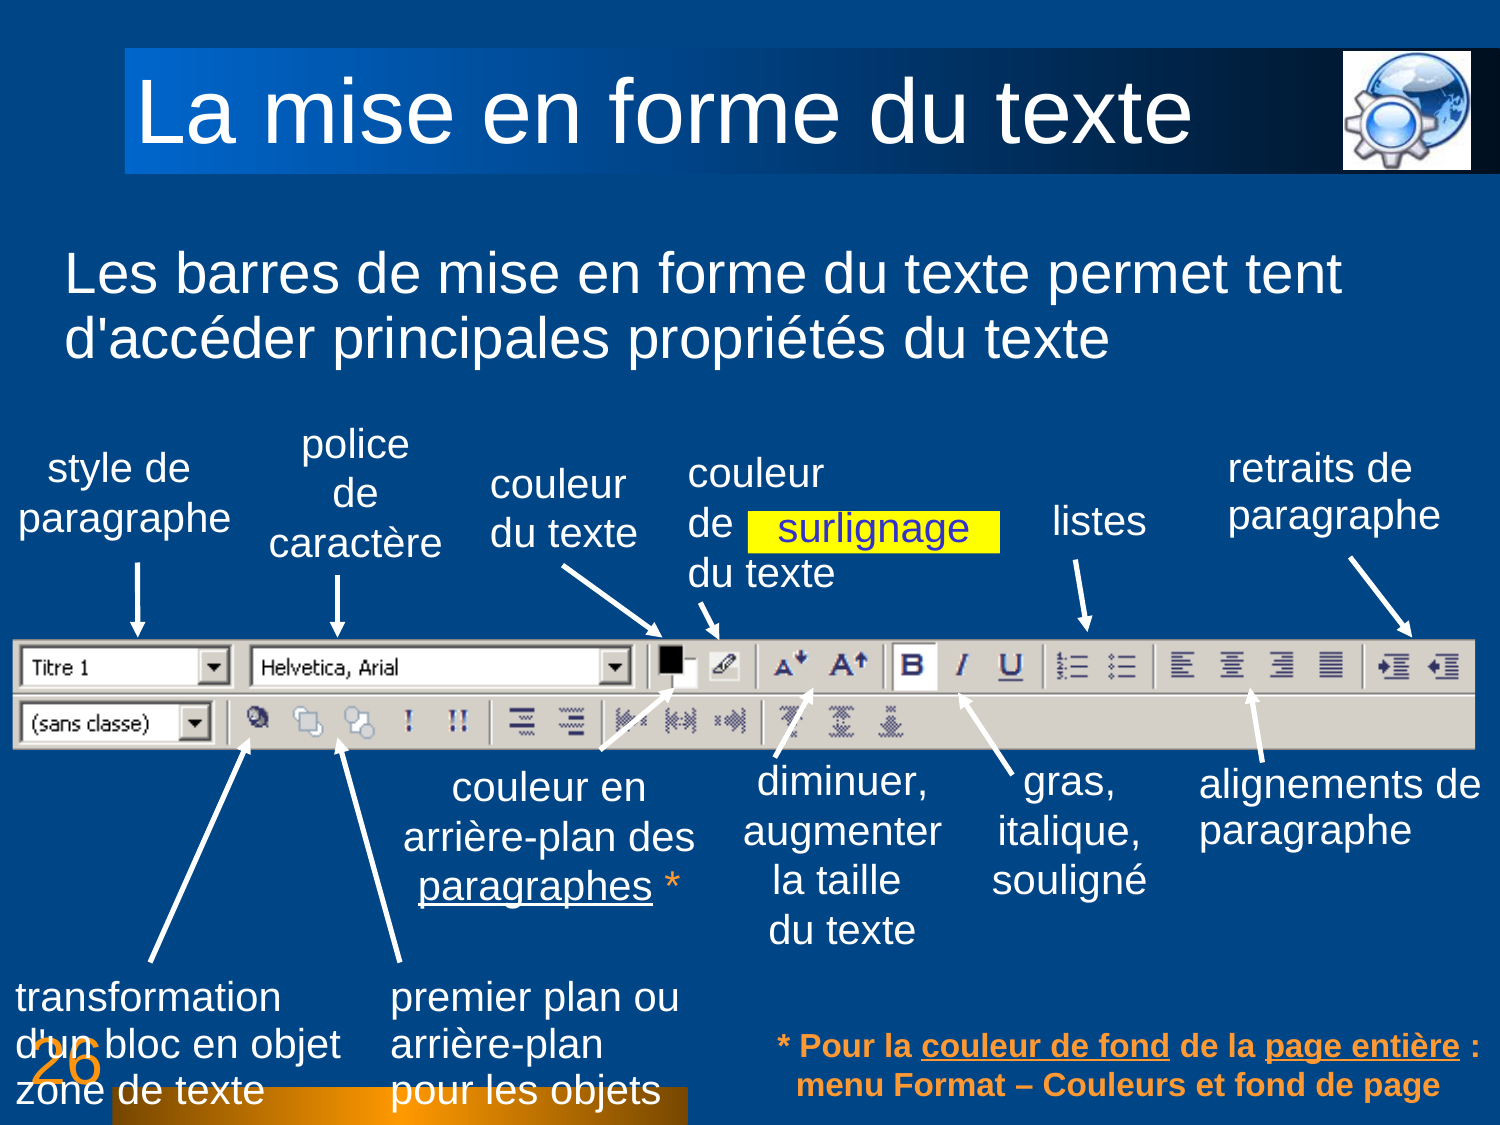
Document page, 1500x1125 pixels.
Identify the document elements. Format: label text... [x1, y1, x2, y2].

text_box diminuer, augmenter la taille du texte [720, 750, 965, 976]
text_box style de paragraphe [0, 437, 250, 557]
text_box * Pour la couleur de fond de la page entière : menu Format – Couleurs et fond de page [762, 1017, 1500, 1113]
text_box alignements de paragraphe [1183, 752, 1500, 869]
title Les barres de mise en forme du texte permet tent d'accéder principales propriétés du texte [50, 212, 1438, 400]
text_box listes [1037, 490, 1163, 553]
picture [1458, 51, 1471, 170]
text_box retraits de paragraphe [1212, 437, 1463, 554]
text_box transformation d'un bloc en objet zone de texte [0, 966, 375, 1125]
text_box gras, italique, souligné [976, 750, 1163, 913]
text_box premier plan ou arrière-plan pour les objets [375, 966, 713, 1125]
text_box couleur du texte [475, 452, 654, 568]
text_box police de caractère [253, 412, 458, 575]
text_box couleur de du texte [687, 450, 837, 605]
text_box couleur en arrière-plan des paragraphes * [381, 752, 717, 926]
title La mise en forme du texte [120, 17, 1458, 206]
chart [12, 639, 1476, 751]
text_box surlignage [747, 503, 1000, 561]
